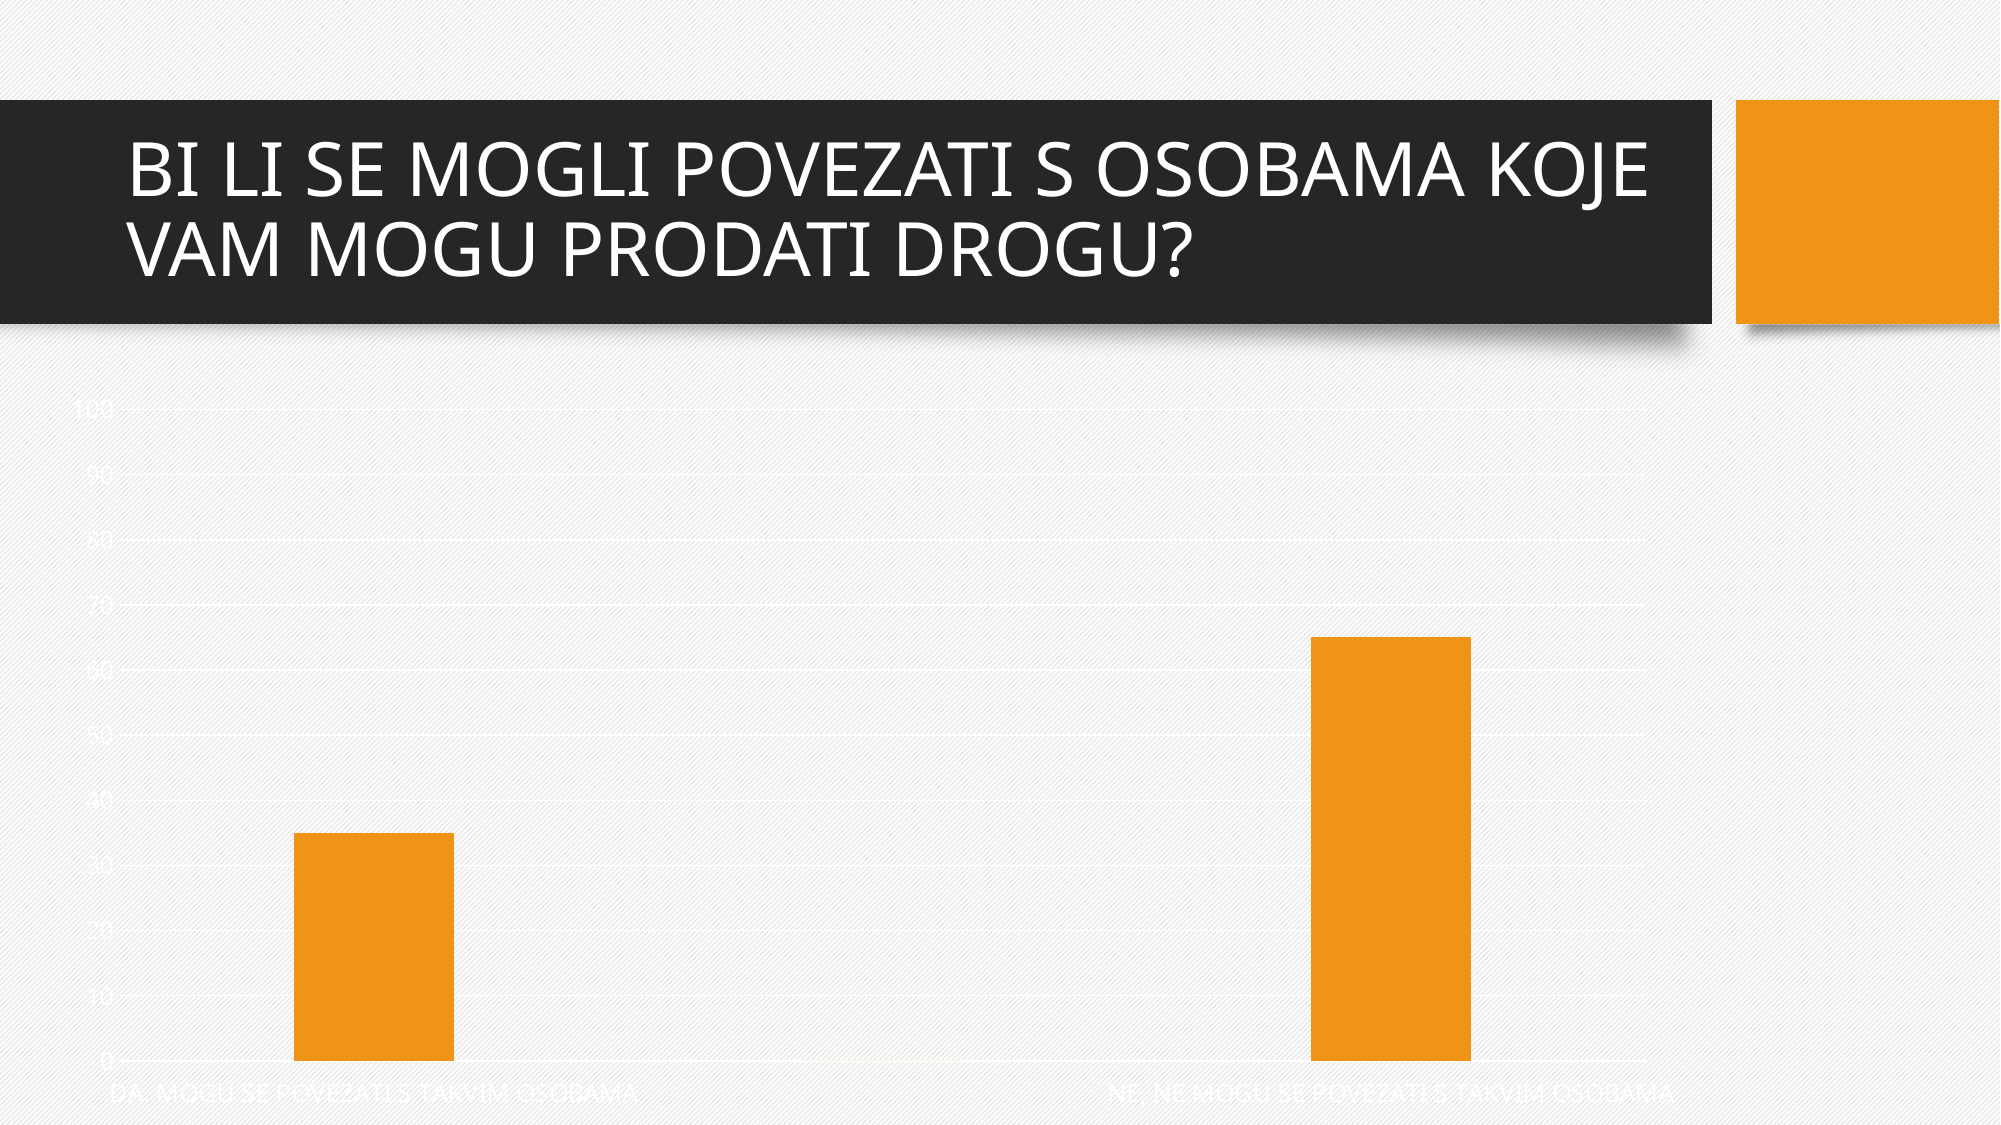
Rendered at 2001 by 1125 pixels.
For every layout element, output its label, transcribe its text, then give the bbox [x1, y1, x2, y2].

chart [38, 377, 1714, 1125]
title BI LI SE MOGLI POVEZATI S OSOBAMA KOJE VAM MOGU PRODATI DROGU? [111, 123, 1689, 301]
